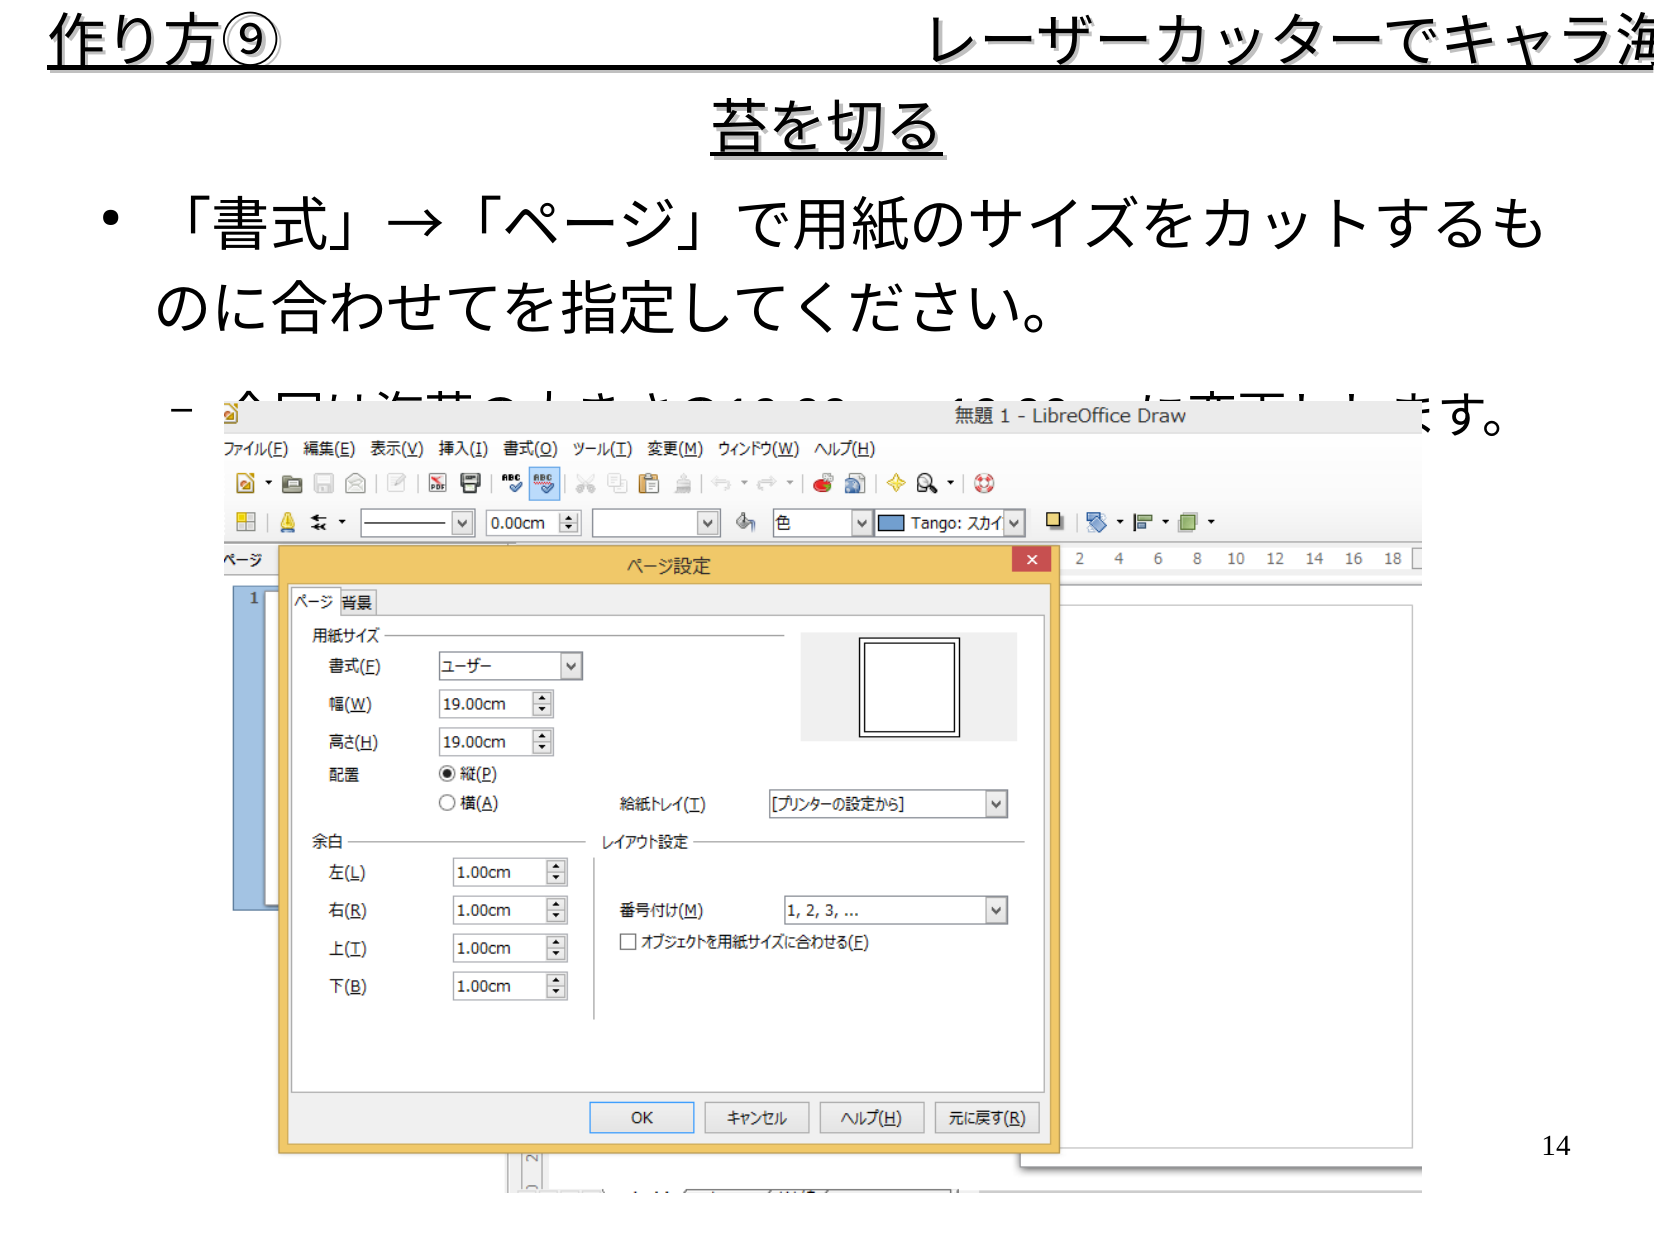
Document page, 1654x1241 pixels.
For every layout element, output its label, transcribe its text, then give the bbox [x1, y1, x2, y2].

list 「書式」→「ページ」で用紙のサイズをカットするものに合わせてを指定してください。 今回は海苔の大きさの19.00cm×19.00cmに変更しします。 [82, 178, 1571, 1010]
title 作り方⑨ レーザーカッターでキャラ海苔を切る [0, 0, 1654, 178]
picture [224, 401, 1422, 1193]
